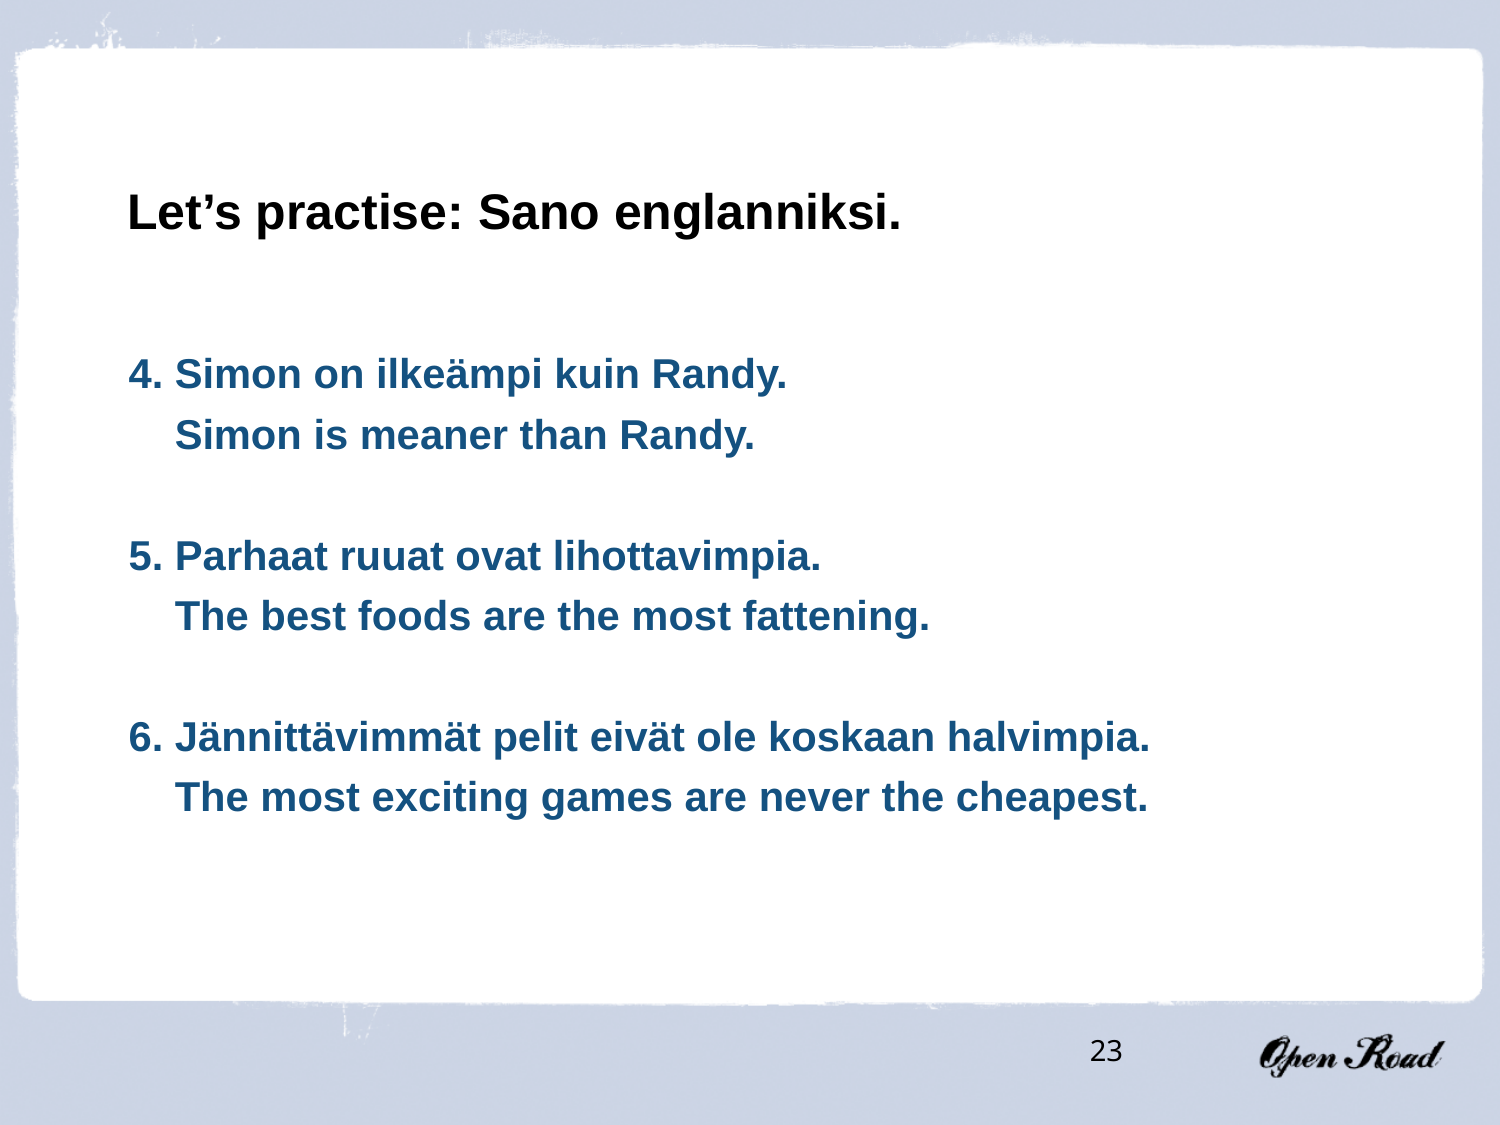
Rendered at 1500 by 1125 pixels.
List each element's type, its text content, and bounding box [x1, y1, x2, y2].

text_box 4. Simon on ilkeämpi kuin Randy. Simon is meaner than Randy. 5. Parhaat ruuat ovat lihottavimpia. The best foods are the most fattening. 6. Jännittävimmät pelit eivät ole koskaan halvimpia. The most exciting games are never the cheapest. [112, 278, 1436, 919]
text_box Let’s practise: Sano englanniksi. [112, 125, 1388, 278]
